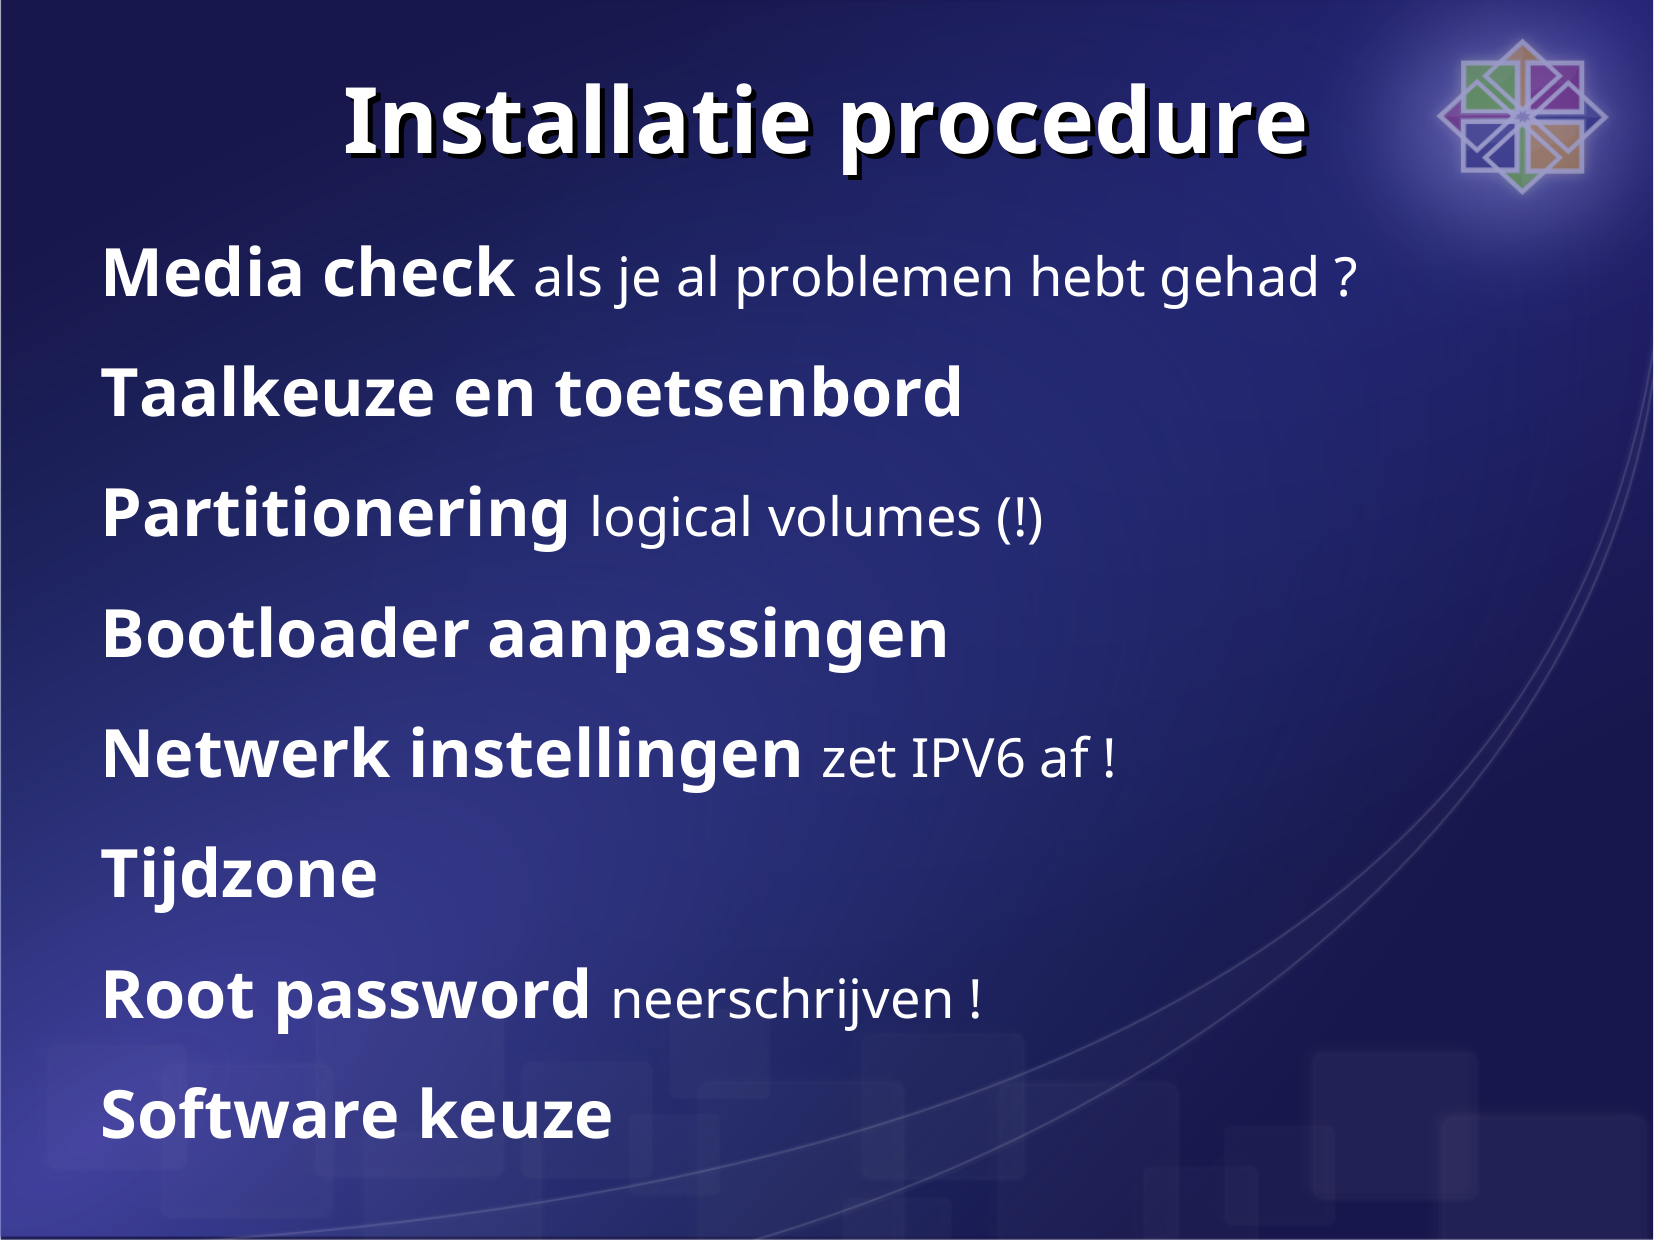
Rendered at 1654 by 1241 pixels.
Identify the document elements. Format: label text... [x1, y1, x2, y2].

picture [0, 0, 1654, 1241]
title Installatie procedure [82, 56, 1571, 181]
list Media check als je al problemen hebt gehad ? Taalkeuze en toetsenbord Partitionering logical volumes (!) Bootloader aanpassingen Netwerk instellingen zet IPV6 af ! Tijdzone Root password neerschrijven ! Software keuze [82, 225, 1571, 1186]
